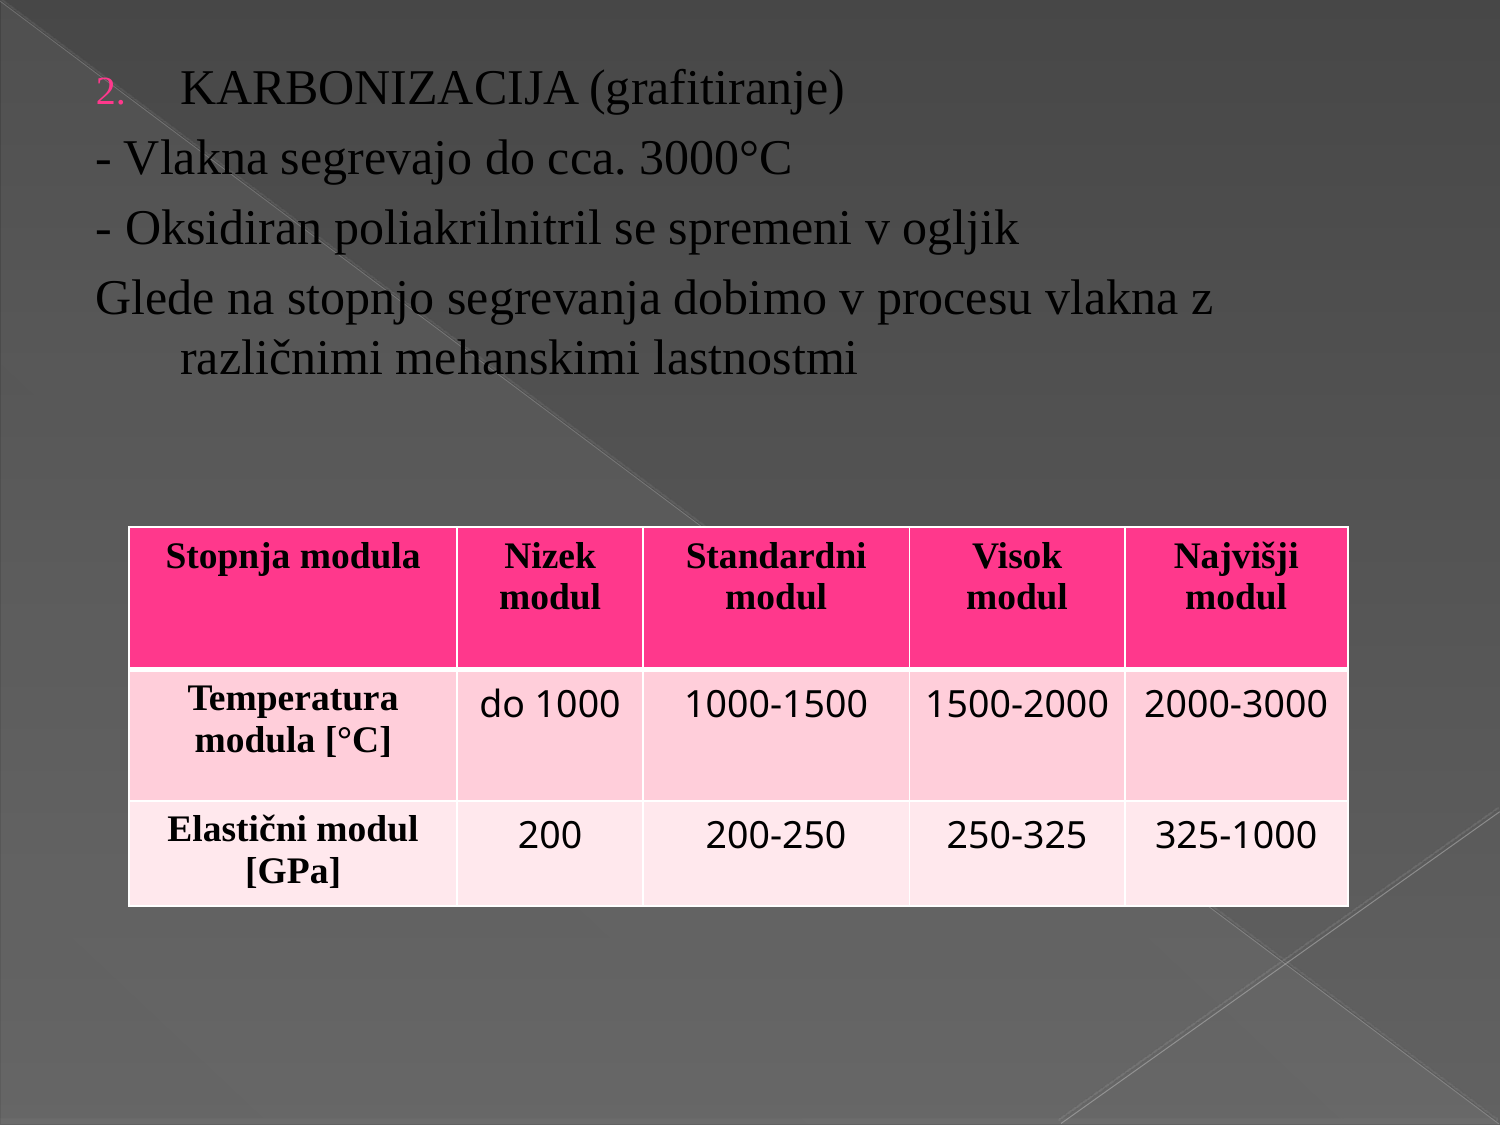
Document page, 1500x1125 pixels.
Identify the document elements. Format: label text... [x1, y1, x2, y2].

table_cell 1500-2000 [910, 672, 1124, 800]
table_cell 250-325 [910, 802, 1124, 905]
table_header Standardni modul [644, 528, 909, 667]
table_header Stopnja modula [130, 528, 456, 667]
table_cell 200-250 [644, 802, 909, 905]
table_cell do 1000 [458, 672, 642, 800]
table_header Nizek modul [458, 528, 642, 667]
table_header Najvišji modul [1126, 528, 1347, 667]
table_cell 1000-1500 [644, 672, 909, 800]
table_cell 200 [458, 802, 642, 905]
table_cell Elastični modul [GPa] [130, 802, 456, 905]
list KARBONIZACIJA (grafitiranje) - Vlakna segrevajo do cca. 3000°C - Oksidiran poliakrilnitril se spremeni v ogljik Glede na stopnjo segrevanja dobimo v procesu vlakna z različnimi mehanskimi lastnostmi [70, 46, 1421, 1090]
table_header Visok modul [910, 528, 1124, 667]
table_cell Temperatura modula [°C] [130, 672, 456, 800]
table_cell 325-1000 [1126, 802, 1347, 905]
table_cell 2000-3000 [1126, 672, 1347, 800]
